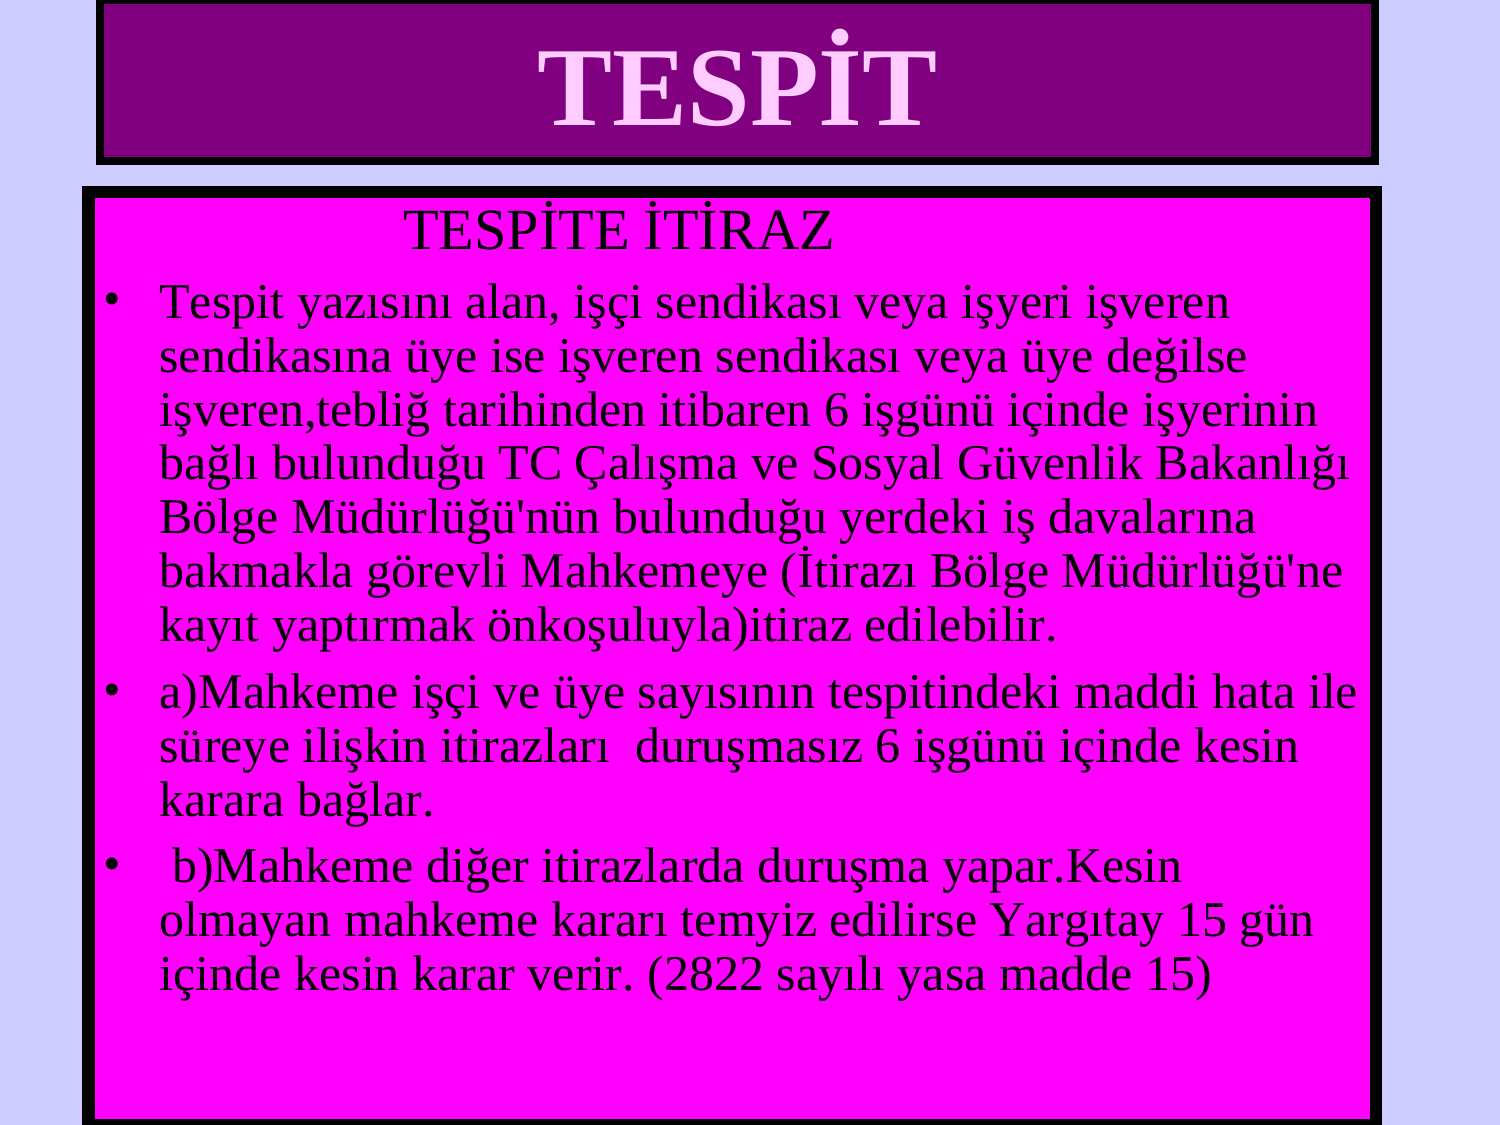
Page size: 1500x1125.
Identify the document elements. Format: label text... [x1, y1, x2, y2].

list TESPİTE İTİRAZ Tespit yazısını alan, işçi sendikası veya işyeri işveren sendikasına üye ise işveren sendikası veya üye değilse işveren,tebliğ tarihinden itibaren 6 işgünü içinde işyerinin bağlı bulunduğu TC Çalışma ve Sosyal Güvenlik Bakanlığı Bölge Müdürlüğü'nün bulunduğu yerdeki iş davalarına bakmakla görevli Mahkemeye (İtirazı Bölge Müdürlüğü'ne kayıt yaptırmak önkoşuluyla)itiraz edilebilir. a)Mahkeme işçi ve üye sayısının tespitindeki maddi hata ile süreye ilişkin itirazları duruşmasız 6 işgünü içinde kesin karara bağlar. b)Mahkeme diğer itirazlarda duruşma yapar.Kesin olmayan mahkeme kararı temyiz edilirse Yargıtay 15 gün içinde kesin karar verir. (2822 sayılı yasa madde 15) [88, 191, 1377, 1125]
title TESPİT [100, 0, 1376, 161]
